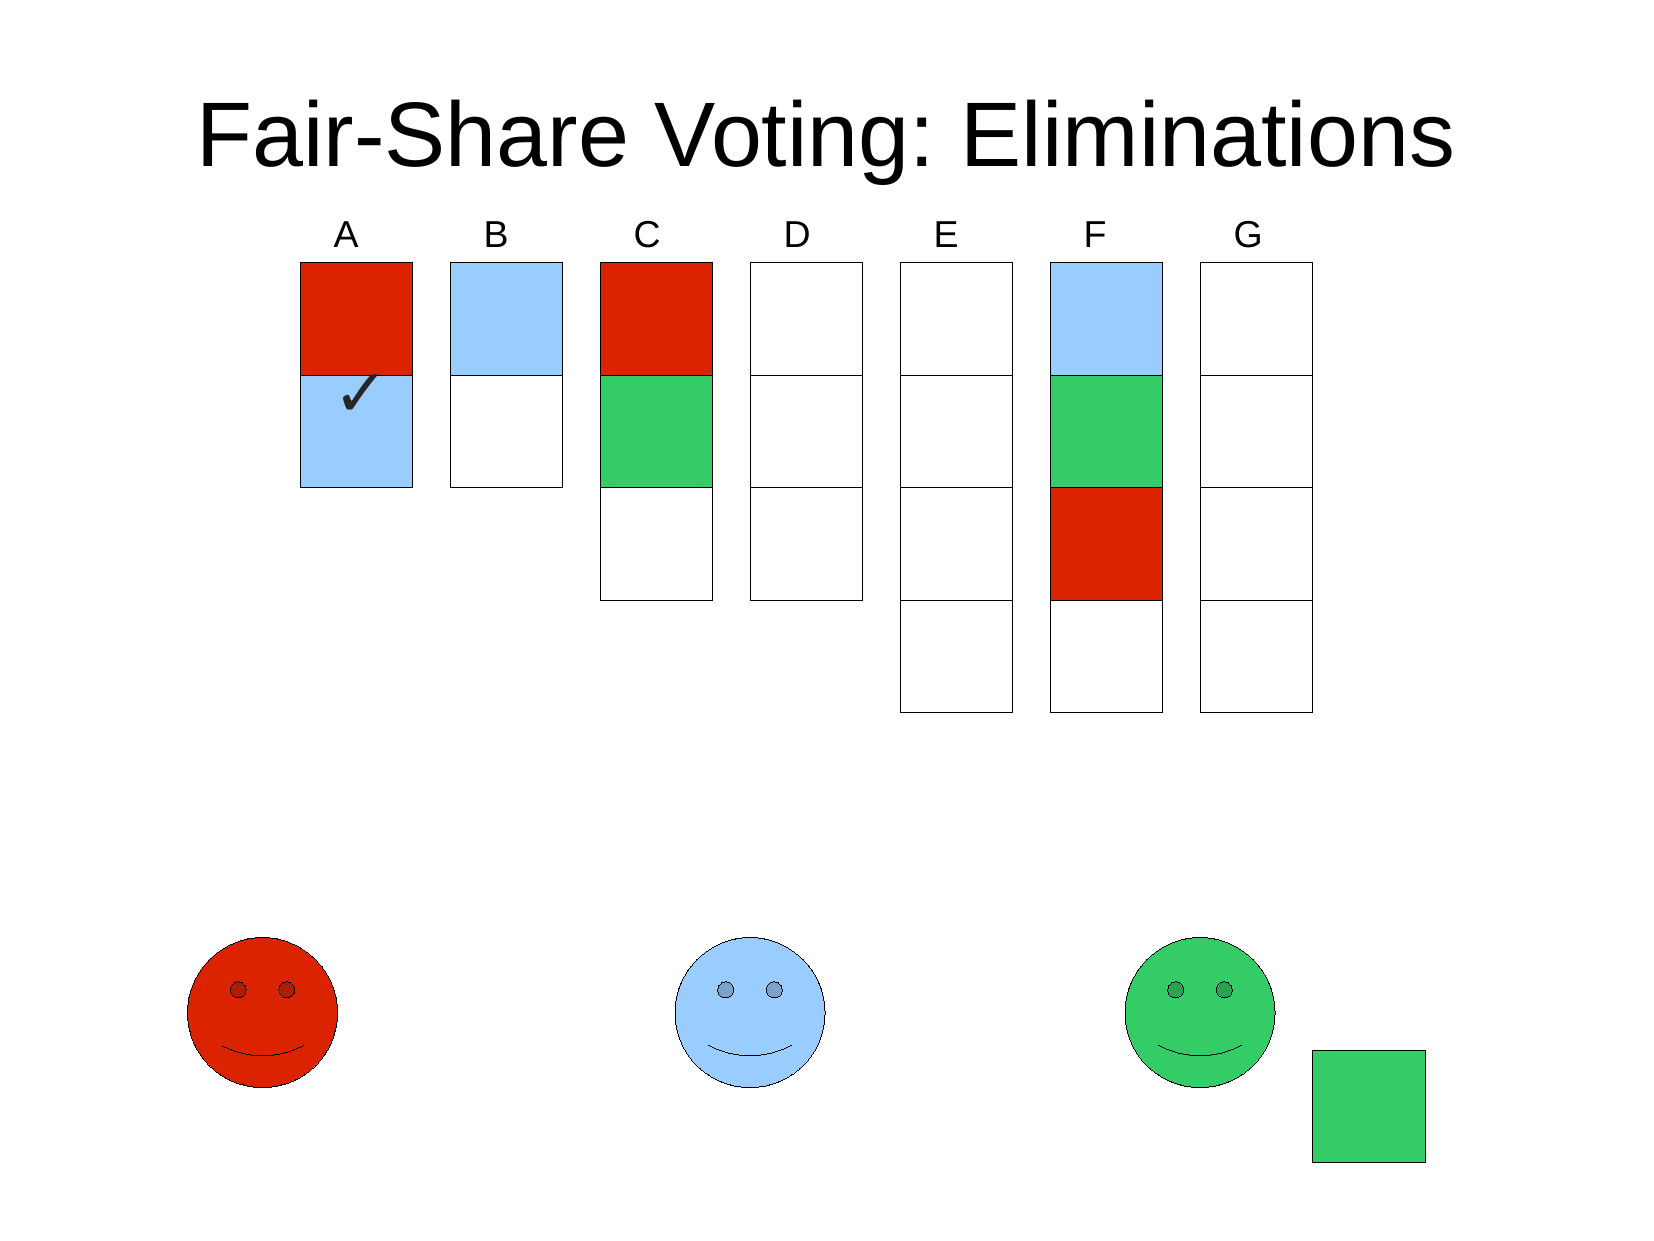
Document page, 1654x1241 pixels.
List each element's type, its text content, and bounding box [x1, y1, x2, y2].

text_box [300, 262, 413, 488]
text_box A [318, 206, 376, 264]
text_box C [618, 205, 675, 263]
text_box [1312, 1050, 1426, 1163]
text_box [450, 262, 563, 488]
text_box [1125, 937, 1276, 1088]
text_box [675, 937, 826, 1088]
text_box G [1218, 205, 1276, 263]
text_box [187, 937, 338, 1088]
text_box [1050, 262, 1163, 713]
text_box D [768, 205, 826, 263]
text_box E [918, 206, 975, 264]
text_box B [468, 206, 526, 264]
text_box ✓ [318, 337, 413, 431]
text_box [750, 262, 863, 601]
text_box [900, 262, 1013, 713]
title Fair-Share Voting: Eliminations [82, 31, 1571, 239]
text_box F [1068, 206, 1126, 264]
text_box [1200, 262, 1313, 713]
text_box [600, 262, 713, 601]
